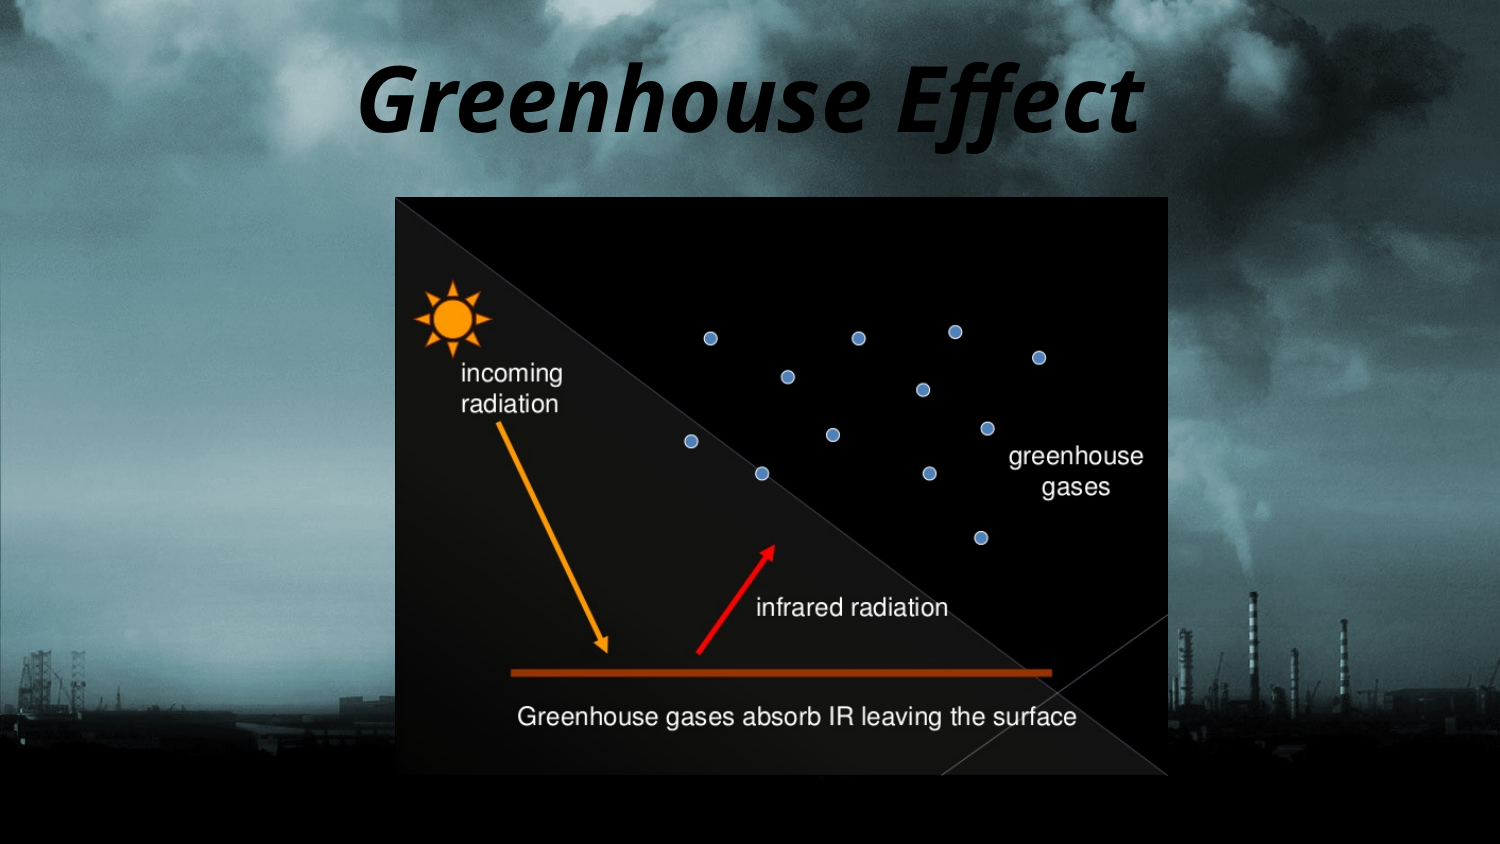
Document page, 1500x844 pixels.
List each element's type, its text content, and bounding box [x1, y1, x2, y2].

picture [0, 0, 1500, 844]
title Greenhouse Effect [75, 33, 1425, 175]
